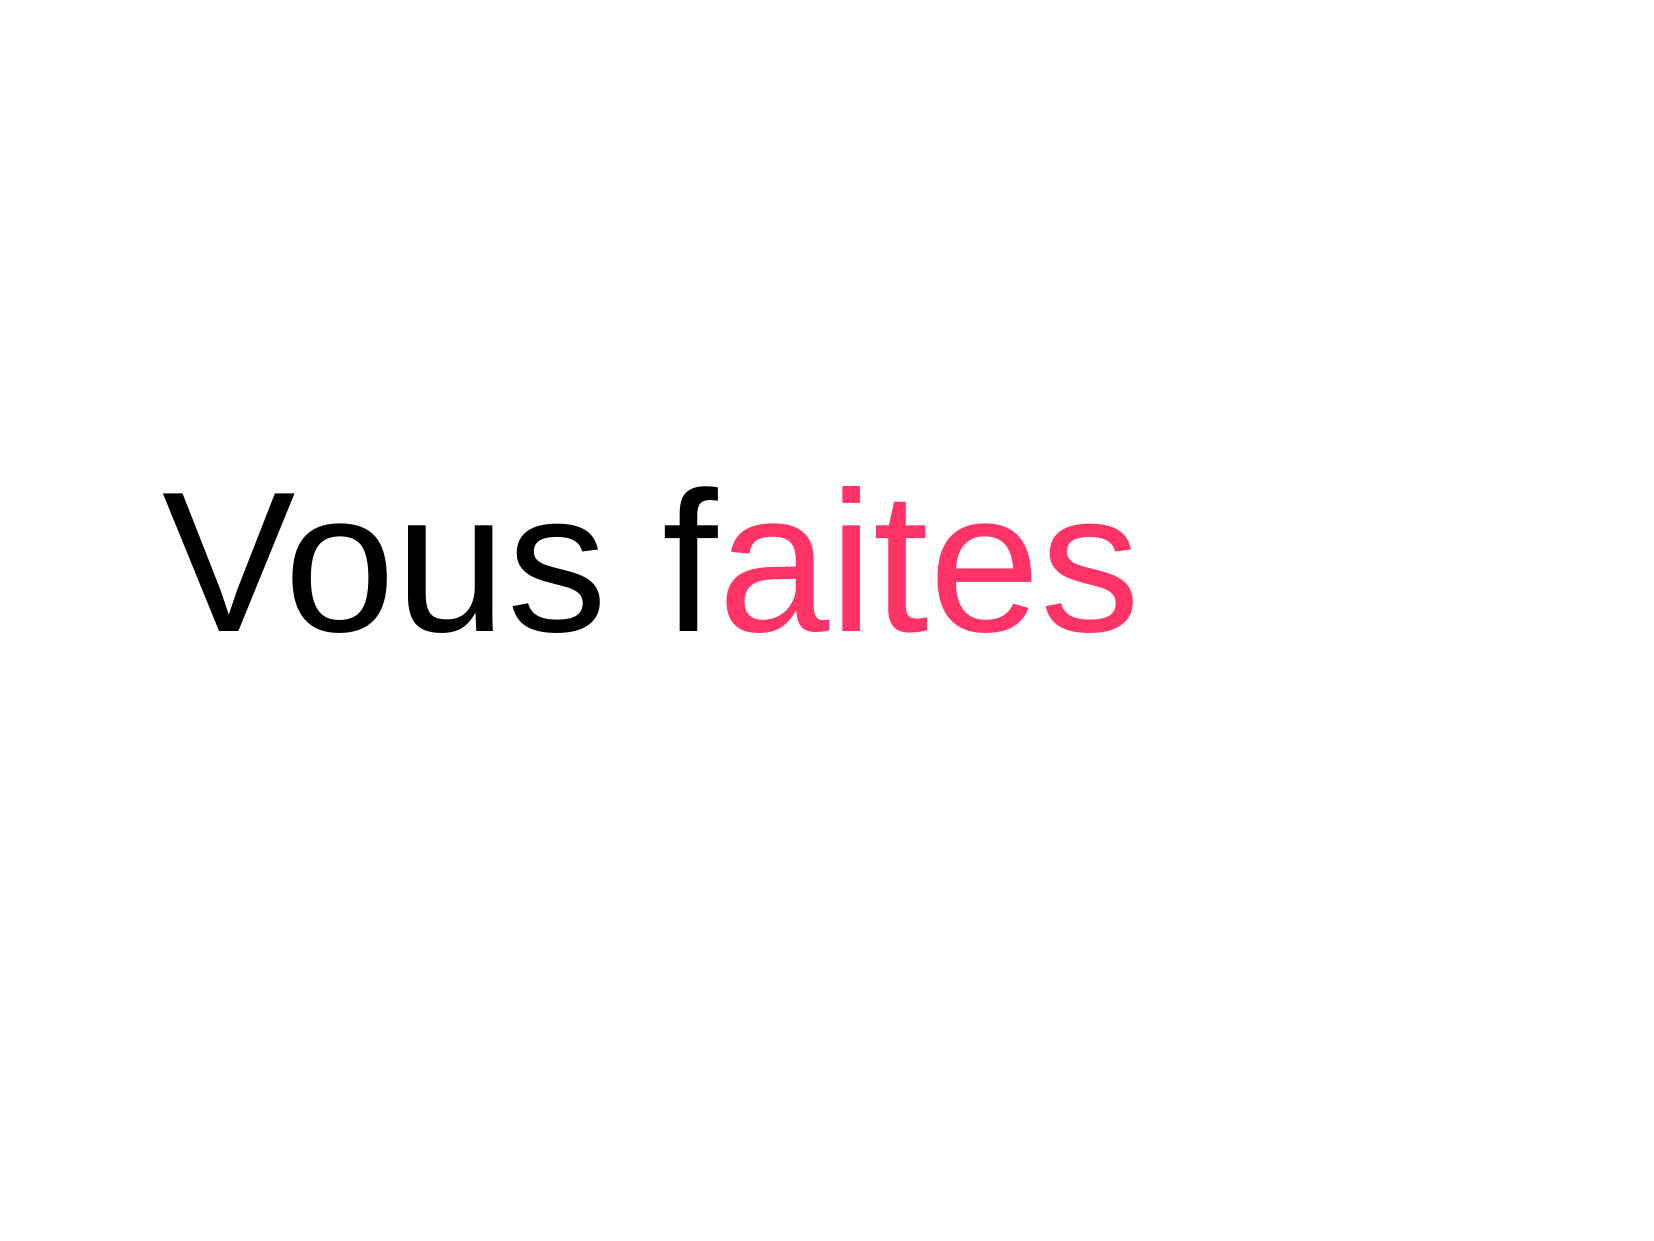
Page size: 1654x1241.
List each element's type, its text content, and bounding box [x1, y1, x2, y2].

text_box Vous faites [147, 442, 1565, 682]
